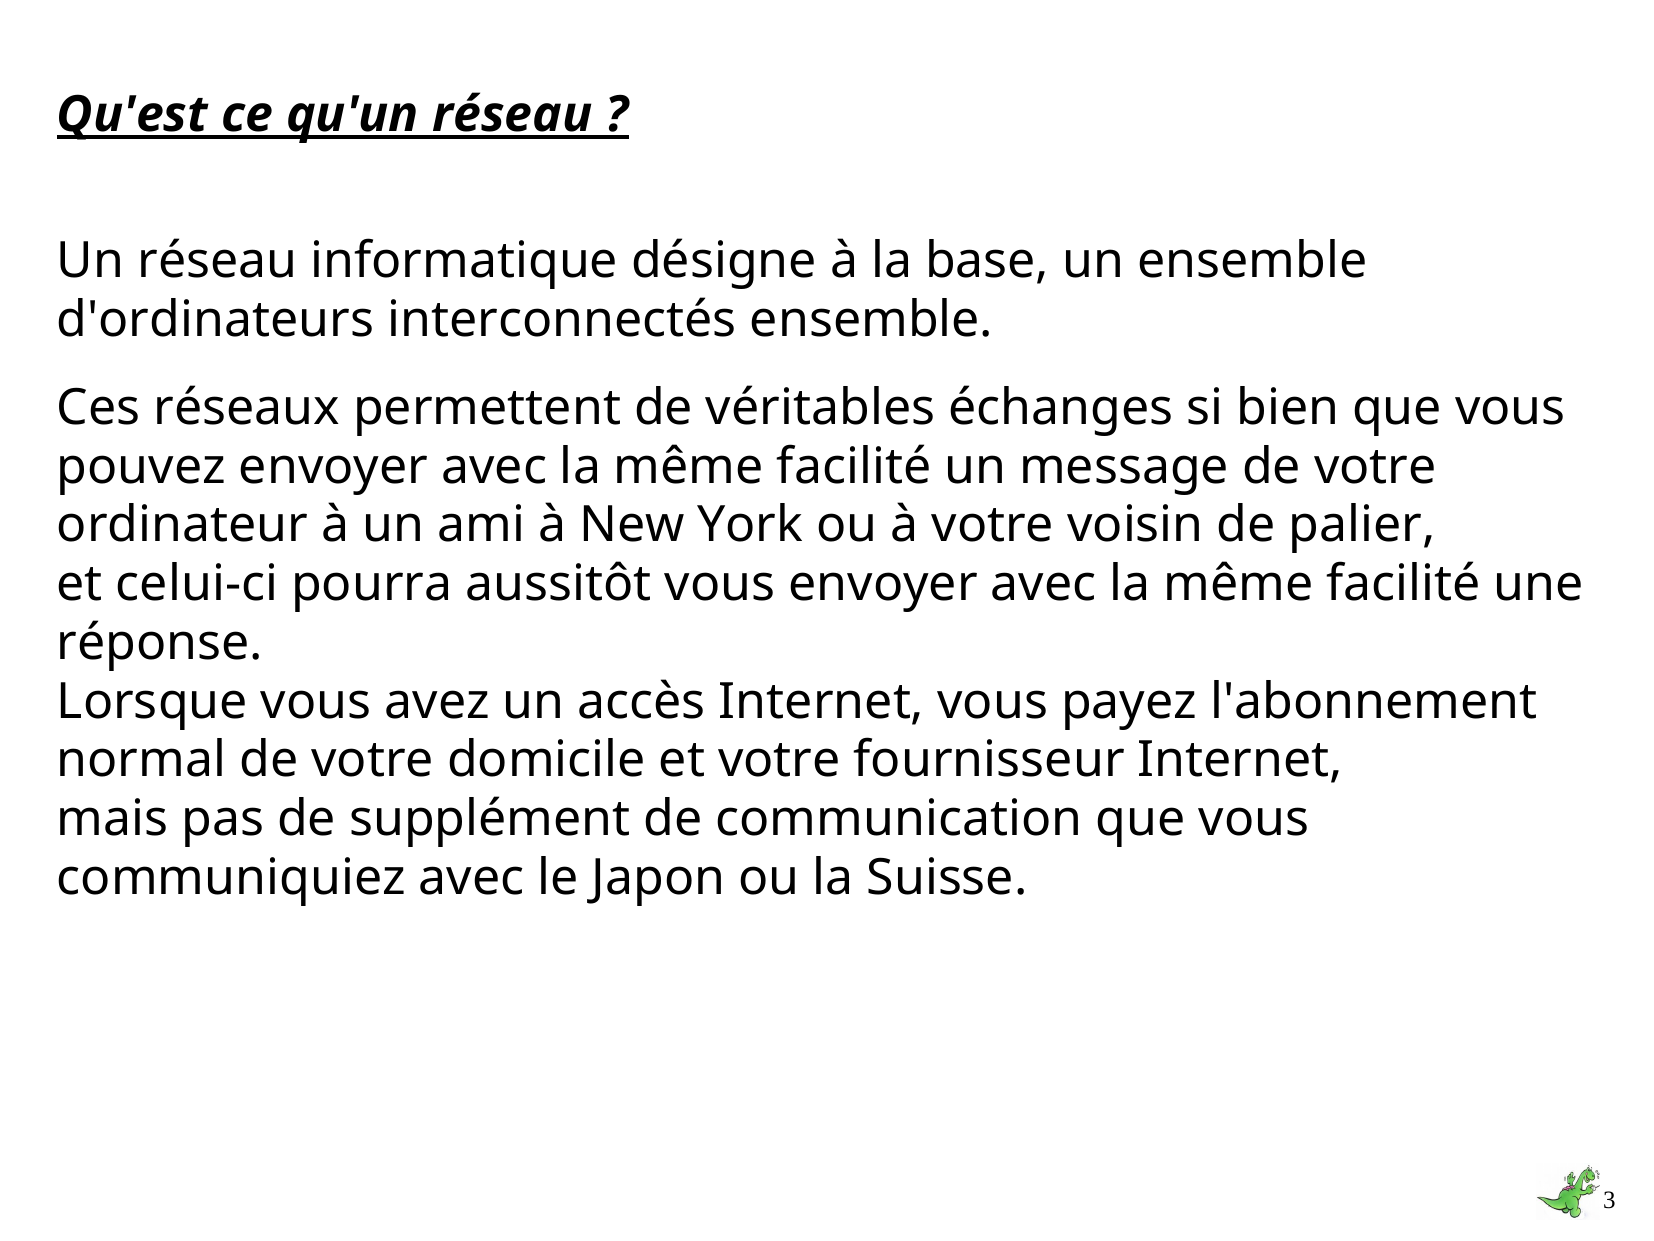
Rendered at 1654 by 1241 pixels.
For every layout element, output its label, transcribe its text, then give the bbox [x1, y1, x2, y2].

text_box Qu'est ce qu'un réseau ? Un réseau informatique désigne à la base, un ensemble d'ordinateurs interconnectés ensemble. Ces réseaux permettent de véritables échanges si bien que vous pouvez envoyer avec la même facilité un message de votre ordinateur à un ami à New York ou à votre voisin de palier, et celui-ci pourra aussitôt vous envoyer avec la même facilité une réponse. Lorsque vous avez un accès Internet, vous payez l'abonnement normal de votre domicile et votre fournisseur Internet, mais pas de supplément de communication que vous communiquiez avec le Japon ou la Suisse. [42, 100, 1654, 668]
picture [1536, 1163, 1600, 1220]
text_box 3 [1603, 1186, 1632, 1214]
